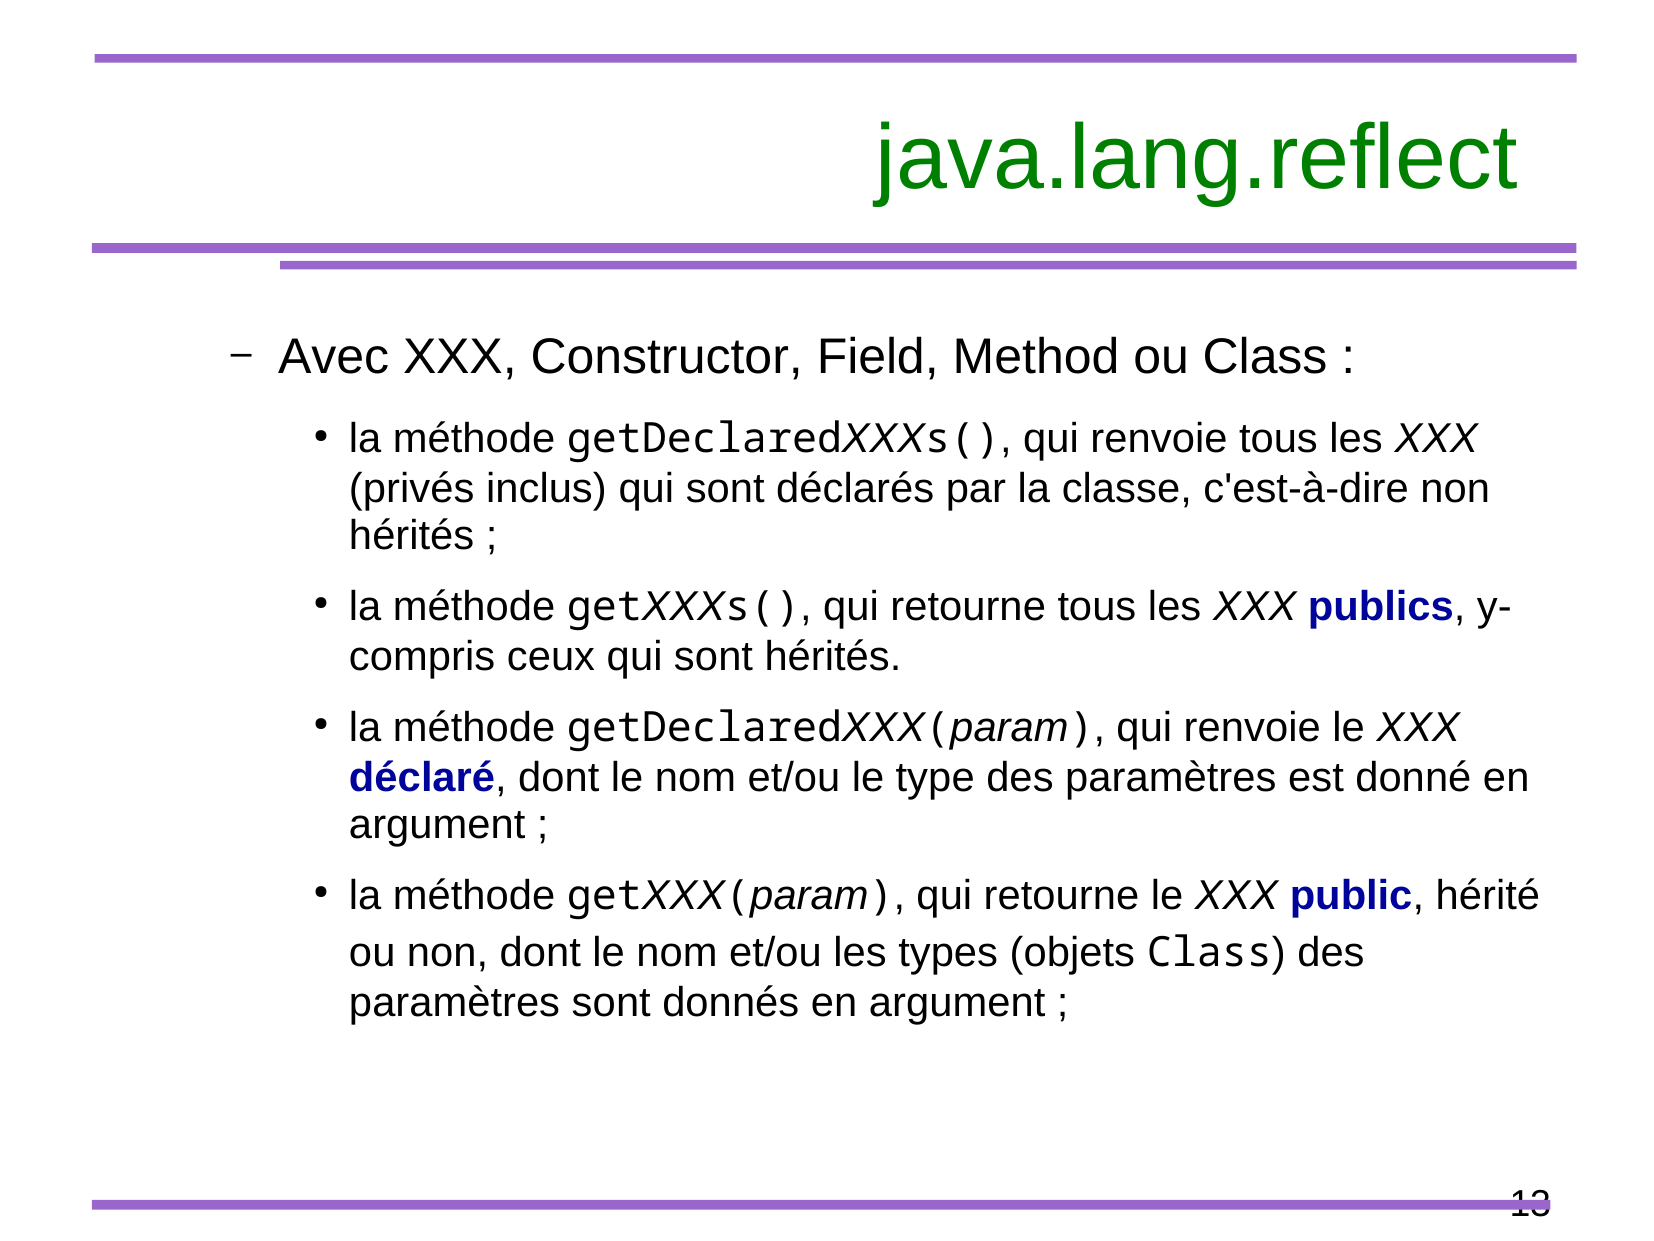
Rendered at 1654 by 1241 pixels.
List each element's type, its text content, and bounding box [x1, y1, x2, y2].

title java.lang.reflect [121, 42, 1534, 265]
list Avec XXX, Constructor, Field, Method ou Class : la méthode getDeclaredXXXs(), qui renvoie tous les XXX (privés inclus) qui sont déclarés par la classe, c'est-à-dire non hérités ; la méthode getXXXs(), qui retourne tous les XXX publics, y-compris ceux qui sont hérités. la méthode getDeclaredXXX(param), qui renvoie le XXX déclaré, dont le nom et/ou le type des paramètres est donné en argument ; la méthode getXXX(param), qui retourne le XXX public, hérité ou non, dont le nom et/ou les types (objets Class) des paramètres sont donnés en argument ; [121, 321, 1602, 997]
